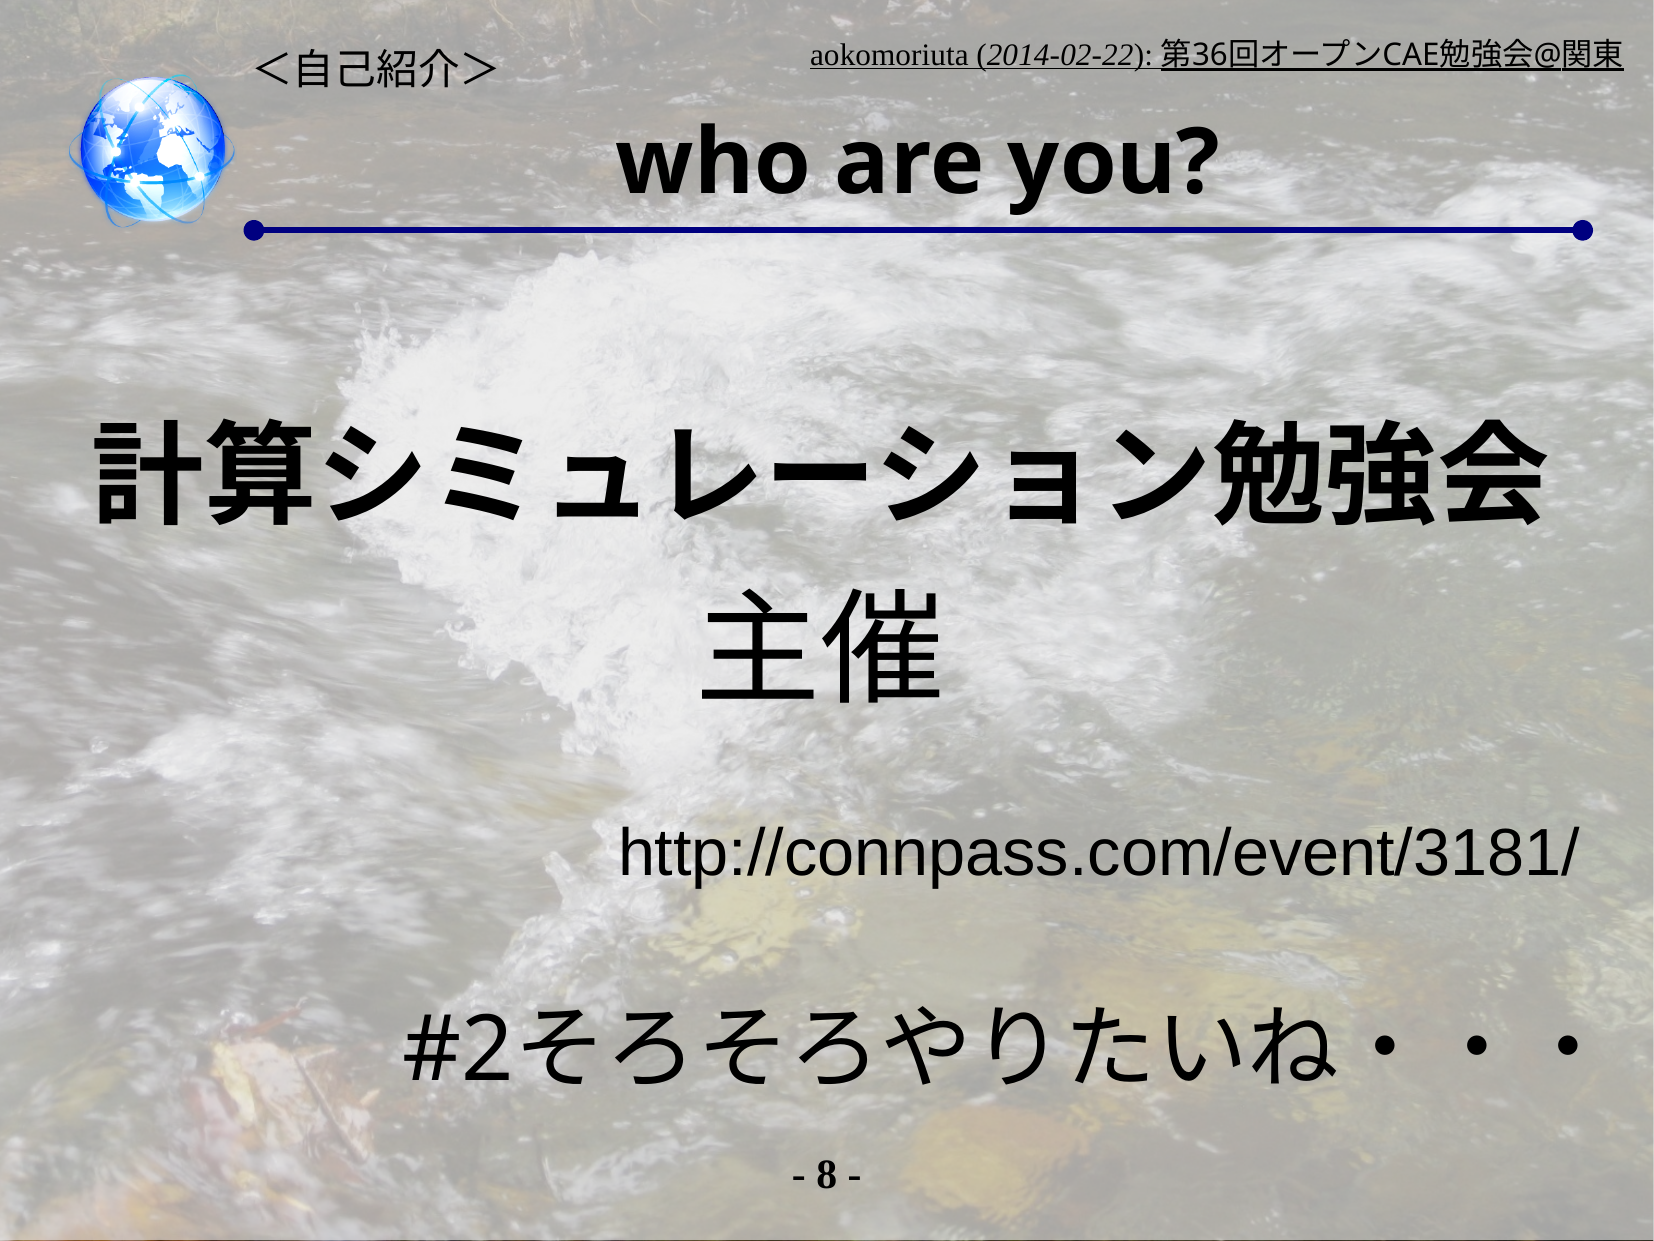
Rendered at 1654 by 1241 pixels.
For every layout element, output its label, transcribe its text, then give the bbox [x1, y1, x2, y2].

title who are you? [265, 88, 1571, 227]
text_box http://connpass.com/event/3181/ [603, 808, 1607, 898]
picture [65, 64, 237, 236]
text_box 計算シミュレーション勉強会 主催 [23, 377, 1619, 750]
text_box ＜自己紹介＞ [236, 28, 1004, 119]
text_box #2そろそろやりたいね・・・ [70, 966, 1630, 1170]
